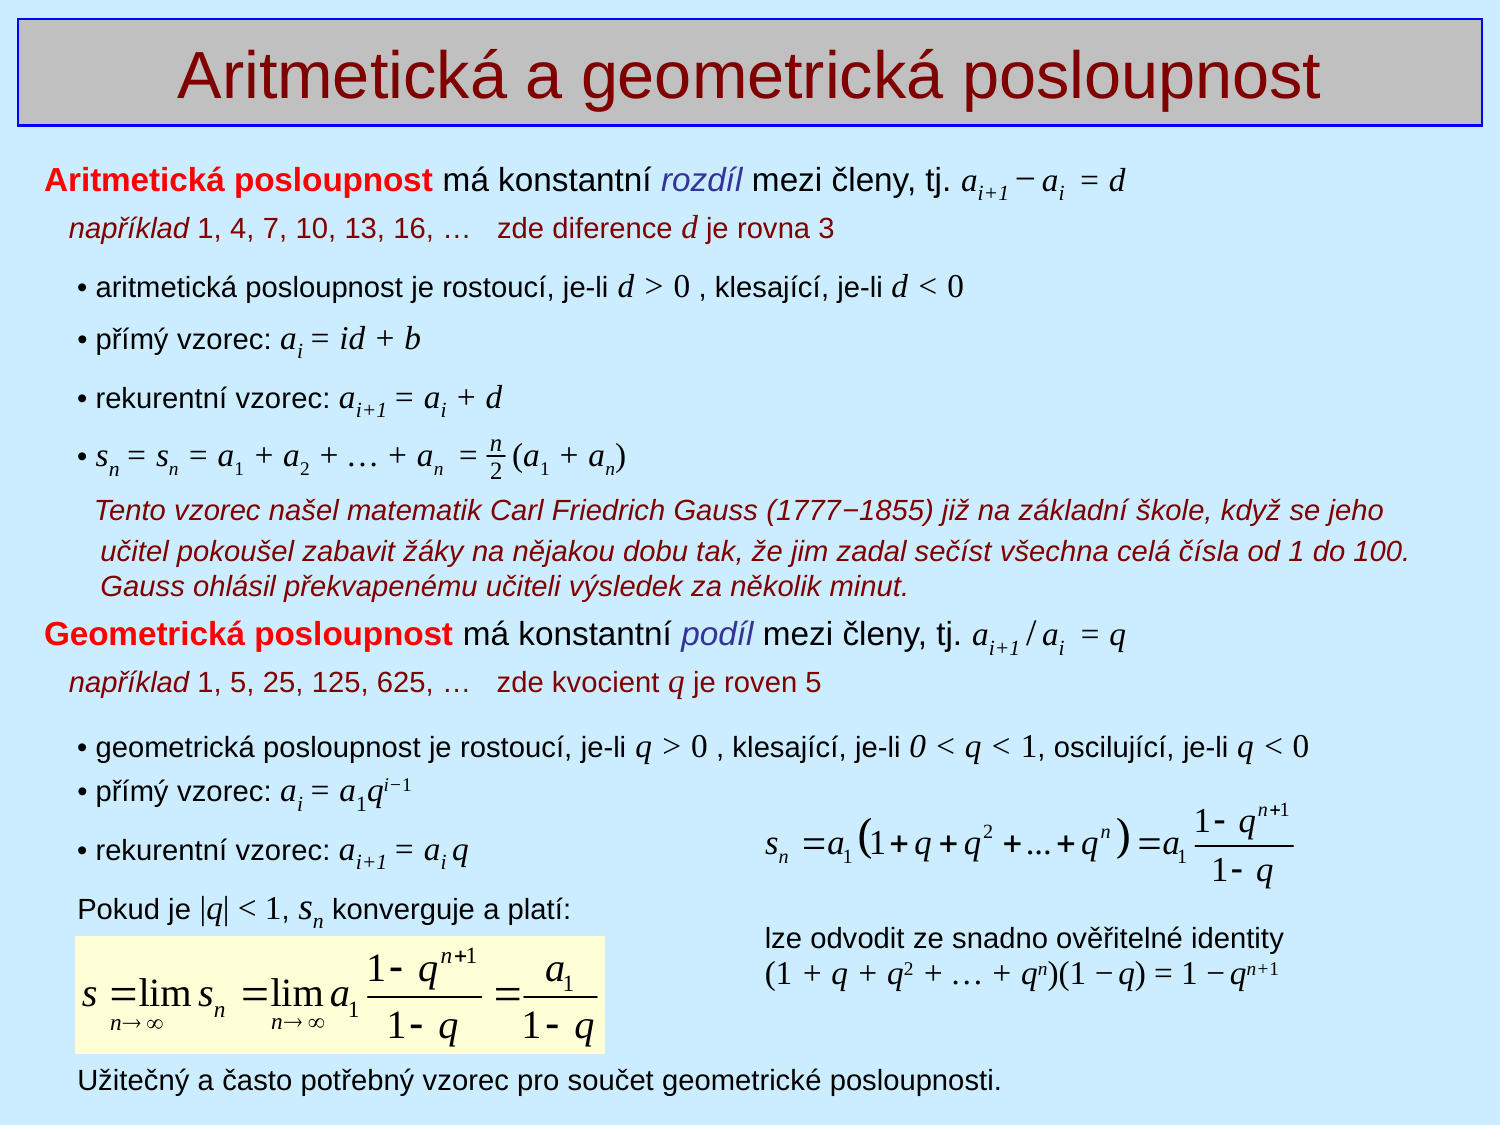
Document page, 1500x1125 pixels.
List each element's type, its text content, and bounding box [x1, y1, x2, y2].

picture [75, 936, 606, 1054]
title Aritmetická a geometrická posloupnost [17, 19, 1483, 126]
text_box Aritmetická posloupnost má konstantní rozdíl mezi členy, tj. ai+1 − ai = d například 1, 4, 7, 10, 13, 16, … zde diference d je rovna 3 • aritmetická posloupnost je rostoucí, je-li d > 0 , klesající, je-li d < 0 • přímý vzorec: ai = id + b • rekurentní vzorec: ai+1 = ai + d • sn = sn = a1 + a2 + … + an = (a1 + an) Tento vzorec našel matematik Carl Friedrich Gauss (1777−1855) již na základní škole, když se jeho učitel pokoušel zabavit žáky na nějakou dobu tak, že jim zadal sečíst všechna celá čísla od 1 do 100. Gauss ohlásil překvapenému učiteli výsledek za několik minut. Geometrická posloupnost má konstantní podíl mezi členy, tj. ai+1 / ai = q například 1, 5, 25, 125, 625, … zde kvocient q je roven 5 • geometrická posloupnost je rostoucí, je-li q > 0 , klesající, je-li 0 < q < 1, oscilující, je-li q < 0 • přímý vzorec: ai = a1qi−1 • rekurentní vzorec: ai+1 = ai q Pokud je |q| < 1, sn konverguje a platí: Užitečný a často potřebný vzorec pro součet geometrické posloupnosti. [29, 146, 1471, 1063]
text_box lze odvodit ze snadno ověřitelné identity (1 + q + q2 + … + qn)(1 − q) = 1 − qn+1 [750, 915, 1341, 1005]
picture [759, 793, 1301, 896]
picture [480, 423, 516, 489]
